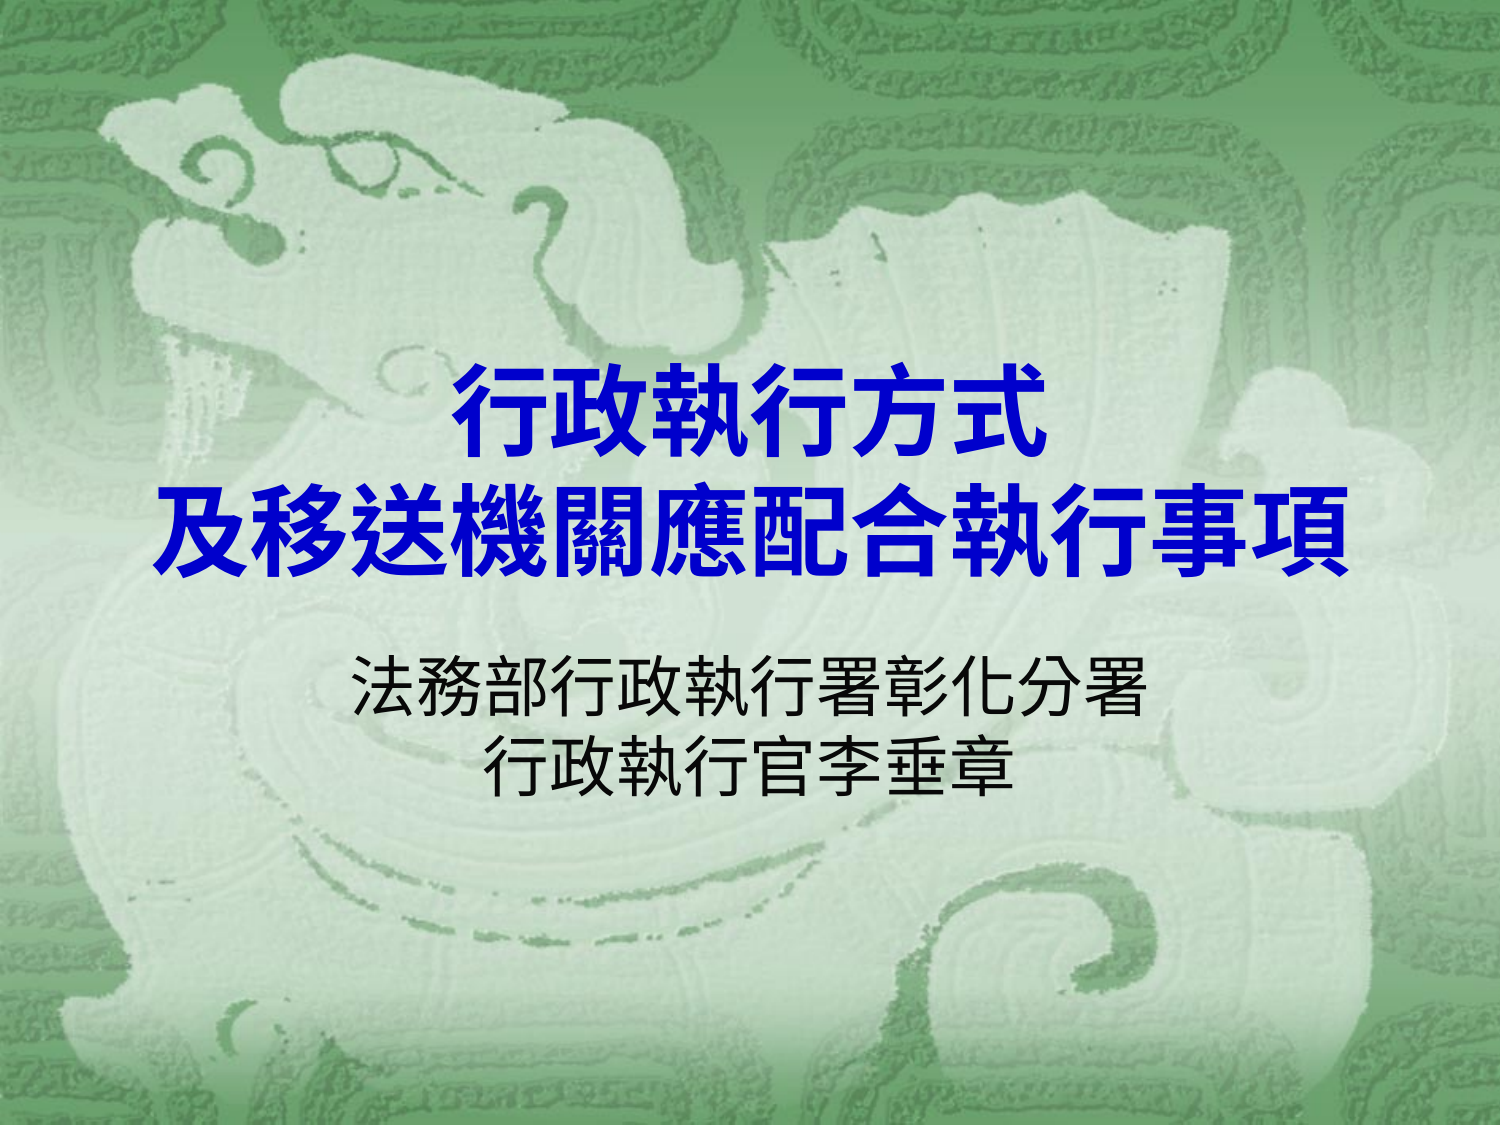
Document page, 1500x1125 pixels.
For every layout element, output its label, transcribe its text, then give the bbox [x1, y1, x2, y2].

picture [0, 0, 1500, 1125]
title 行政執行方式 及移送機關應配合執行事項 [112, 374, 1388, 563]
subtitle 法務部行政執行署彰化分署 行政執行官李垂章 [225, 637, 1276, 925]
